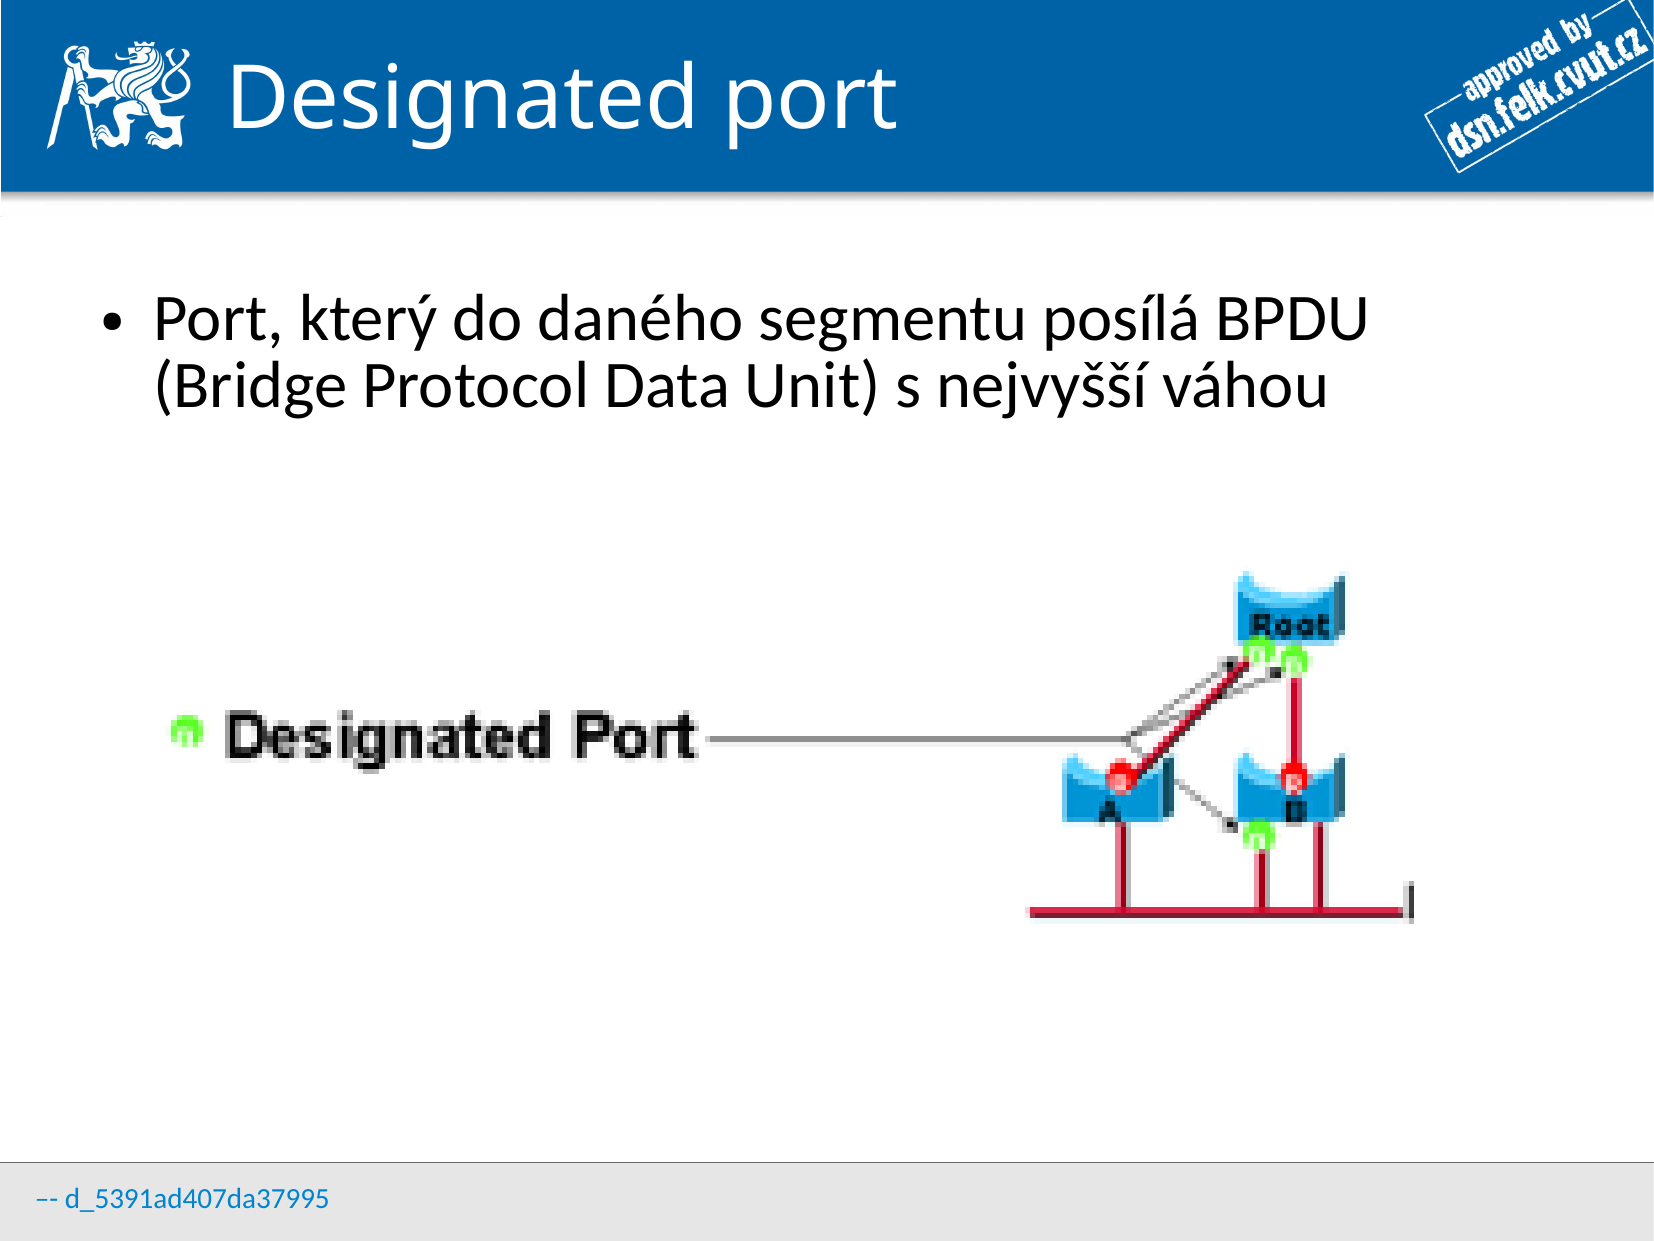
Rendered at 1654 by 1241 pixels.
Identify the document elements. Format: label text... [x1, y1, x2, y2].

picture [1, 0, 1654, 217]
title Designated port [225, 0, 1426, 188]
picture [129, 566, 1441, 924]
list Port, který do daného segmentu posílá BPDU (Bridge Protocol Data Unit) s nejvyšší váhou [82, 290, 1571, 497]
